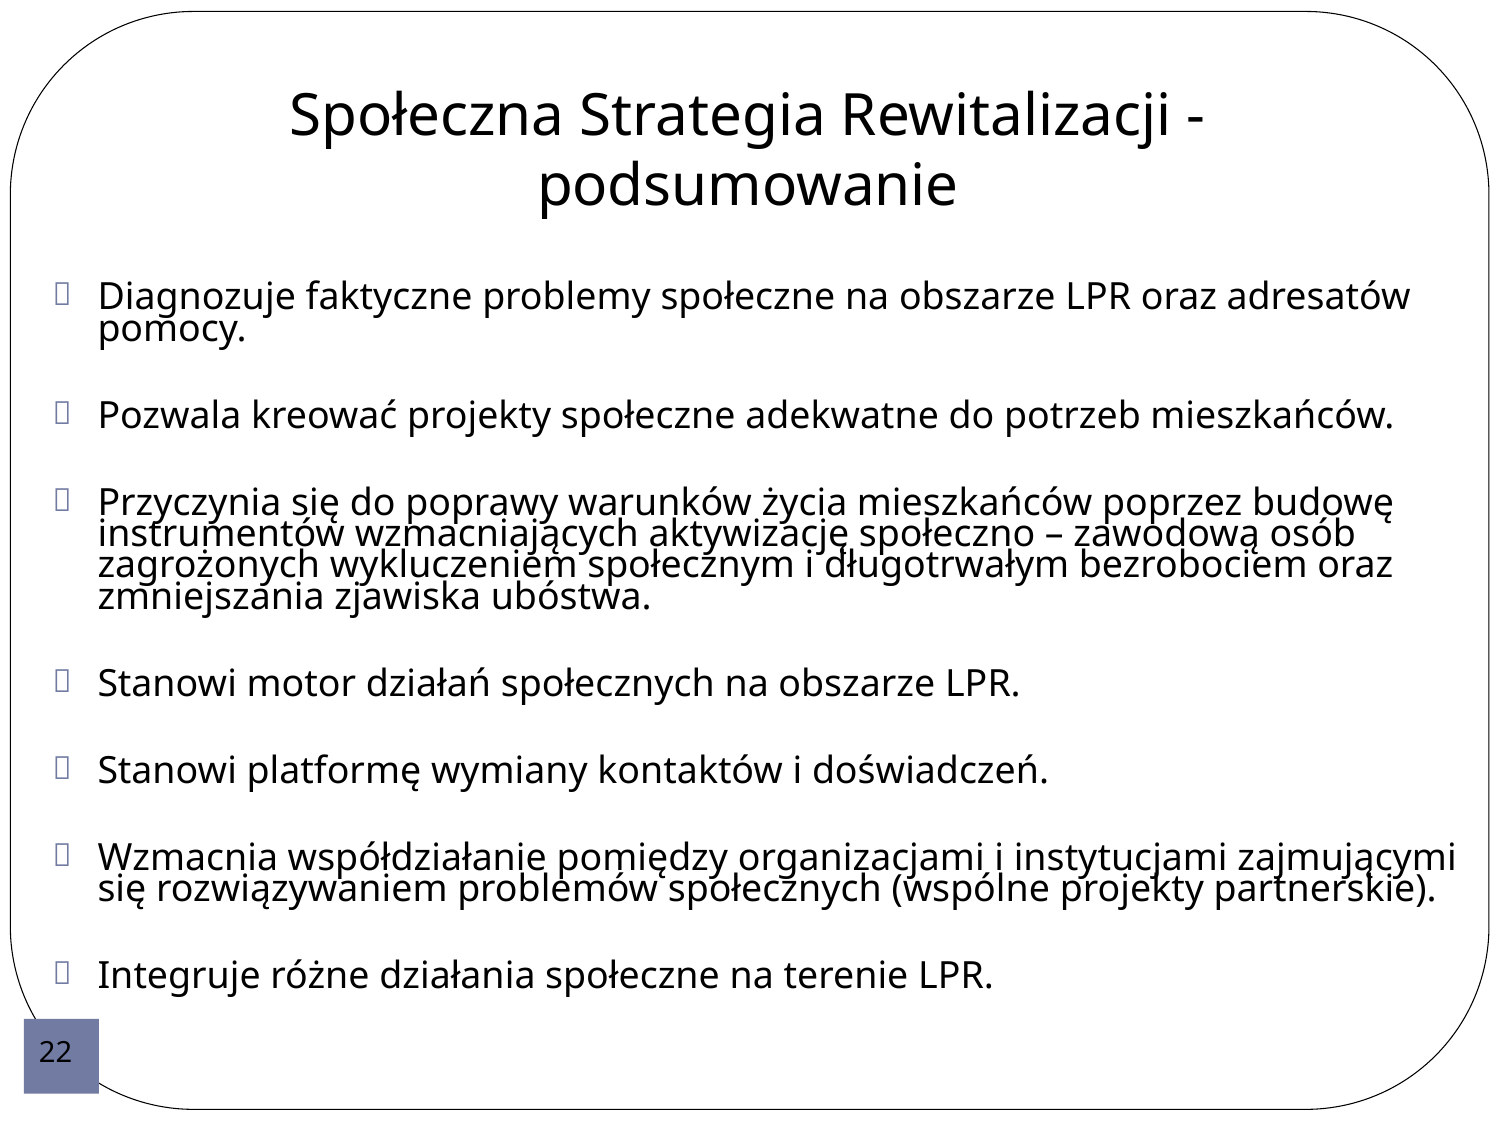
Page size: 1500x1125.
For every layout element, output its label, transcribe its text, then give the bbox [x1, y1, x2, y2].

slide_number <numer> [23, 1018, 99, 1094]
list Diagnozuje faktyczne problemy społeczne na obszarze LPR oraz adresatów pomocy. Pozwala kreować projekty społeczne adekwatne do potrzeb mieszkańców. Przyczynia się do poprawy warunków życia mieszkańców poprzez budowę instrumentów wzmacniających aktywizację społeczno – zawodową osób zagrożonych wykluczeniem społecznym i długotrwałym bezrobociem oraz zmniejszania zjawiska ubóstwa. Stanowi motor działań społecznych na obszarze LPR. Stanowi platformę wymiany kontaktów i doświadczeń. Wzmacnia współdziałanie pomiędzy organizacjami i instytucjami zajmującymi się rozwiązywaniem problemów społecznych (wspólne projekty partnerskie). Integruje różne działania społeczne na terenie LPR. [37, 224, 1500, 1075]
title Społeczna Strategia Rewitalizacji -podsumowanie [144, 62, 1352, 224]
